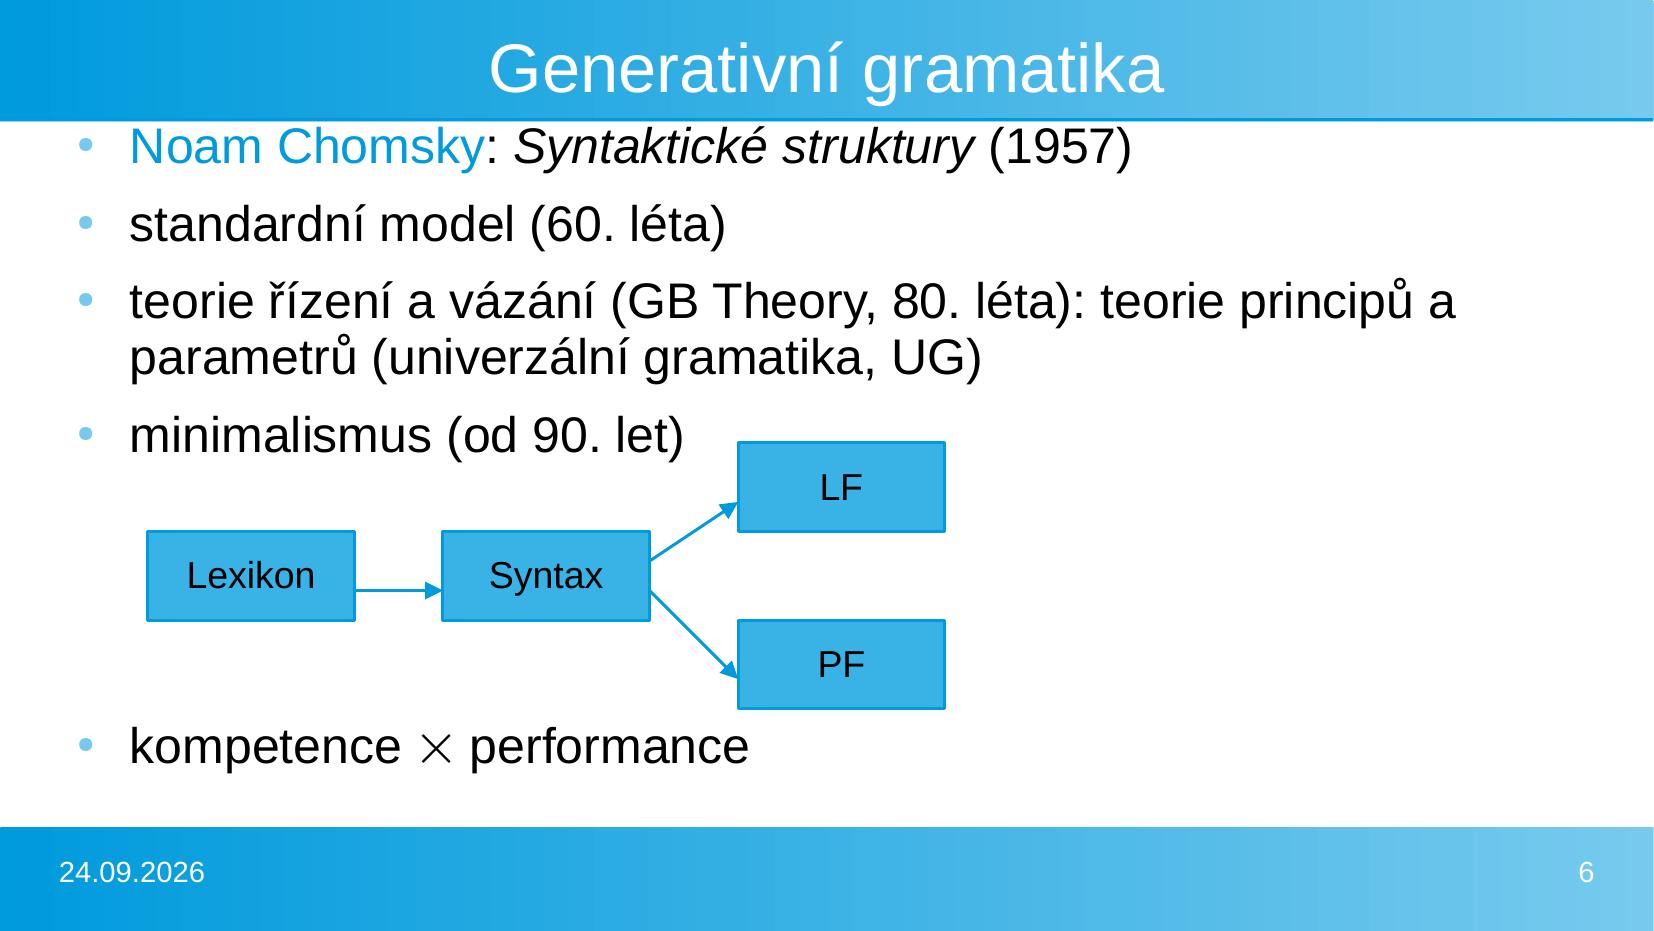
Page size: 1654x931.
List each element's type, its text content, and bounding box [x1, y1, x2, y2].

list Noam Chomsky: Syntaktické struktury (1957) standardní model (60. léta) teorie řízení a vázání (GB Theory, 80. léta): teorie principů a parametrů (univerzální gramatika, UG) minimalismus (od 90. let) kompetence  performance [59, 118, 1595, 857]
title Generativní gramatika [59, 29, 1595, 108]
text_box LF [738, 442, 945, 532]
text_box PF [738, 620, 945, 709]
text_box Syntax [442, 531, 650, 621]
text_box Lexikon [147, 531, 355, 621]
